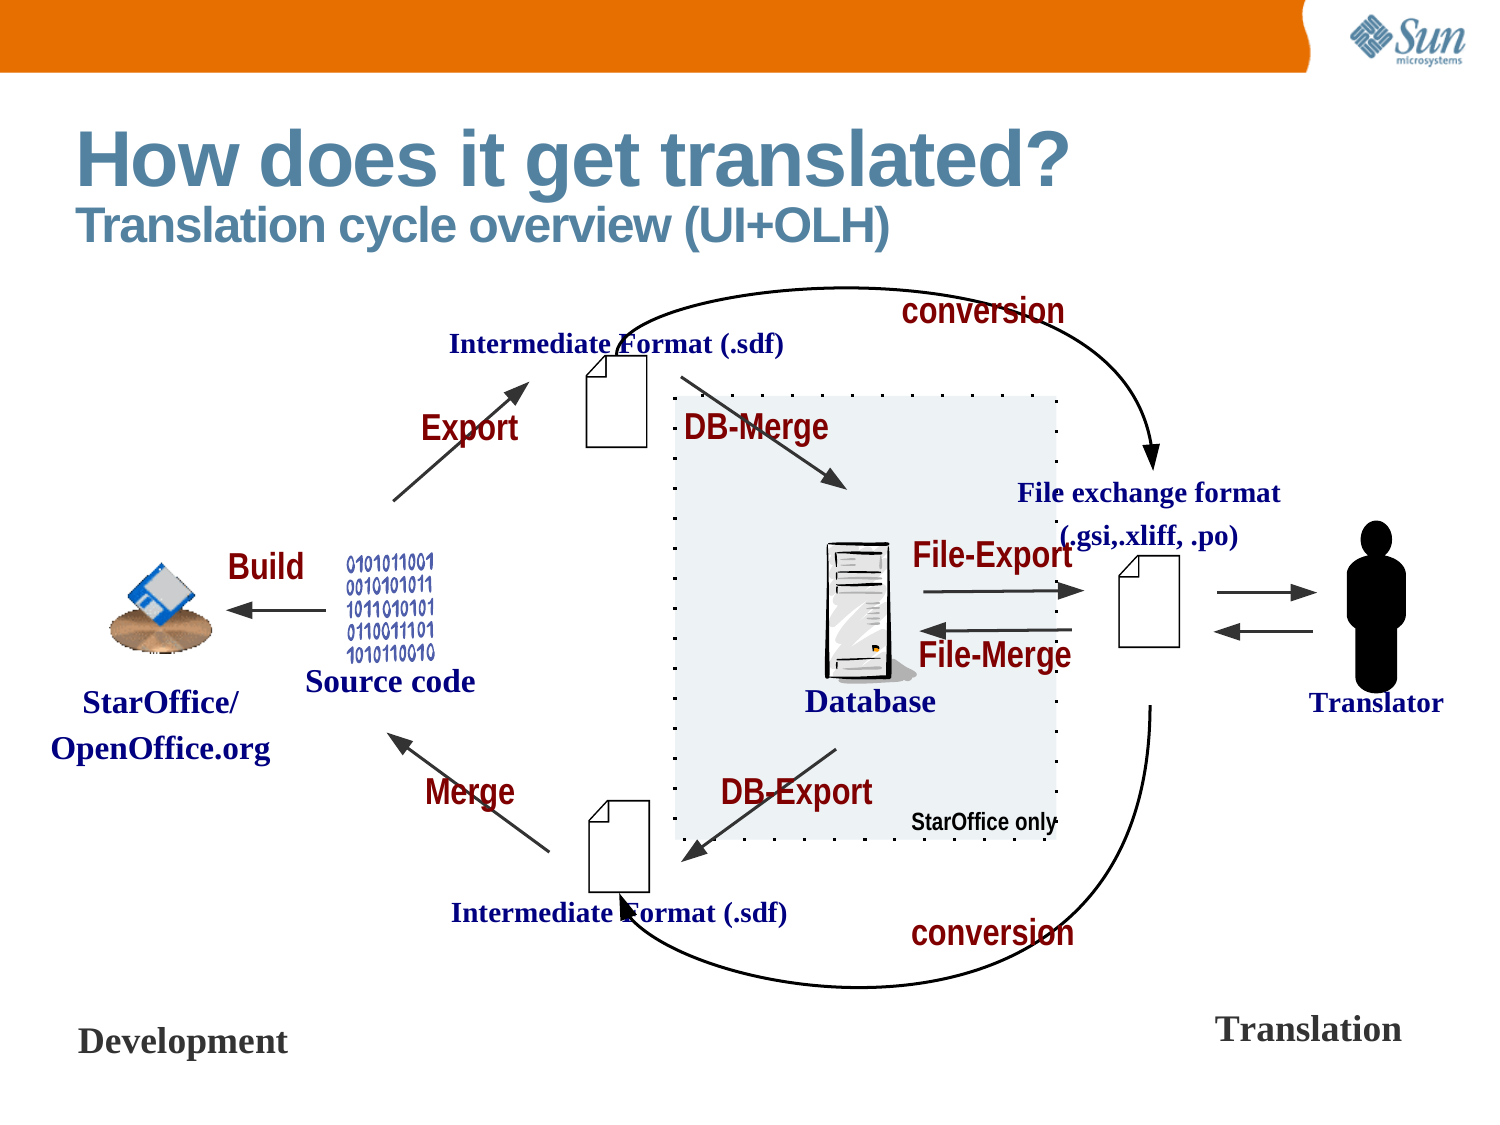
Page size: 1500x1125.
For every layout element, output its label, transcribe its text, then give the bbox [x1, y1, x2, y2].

text_box conversion [911, 916, 1087, 960]
text_box StarOffice only [911, 810, 1058, 840]
picture [1118, 554, 1181, 649]
picture [346, 552, 435, 664]
picture [585, 354, 648, 449]
text_box [946, 632, 1057, 638]
text_box [675, 395, 1057, 840]
picture [824, 542, 917, 684]
text_box Build [228, 550, 319, 595]
text_box File-Merge [918, 638, 1104, 682]
text_box DB-Merge [684, 410, 790, 454]
text_box conversion [901, 294, 1077, 338]
text_box Export [421, 411, 519, 455]
picture [1346, 520, 1407, 694]
title How does it get translated? Translation cycle overview (UI+OLH) [75, 122, 1438, 263]
picture [588, 799, 651, 894]
text_box Merge [424, 775, 516, 820]
text_box Translation [1214, 1012, 1403, 1056]
picture [0, 0, 1500, 75]
text_box DB-Merge [734, 410, 830, 454]
text_box DB-Export [720, 775, 873, 819]
text_box Development [77, 1025, 326, 1068]
text_box File-Export [912, 537, 1098, 582]
picture [109, 561, 213, 654]
